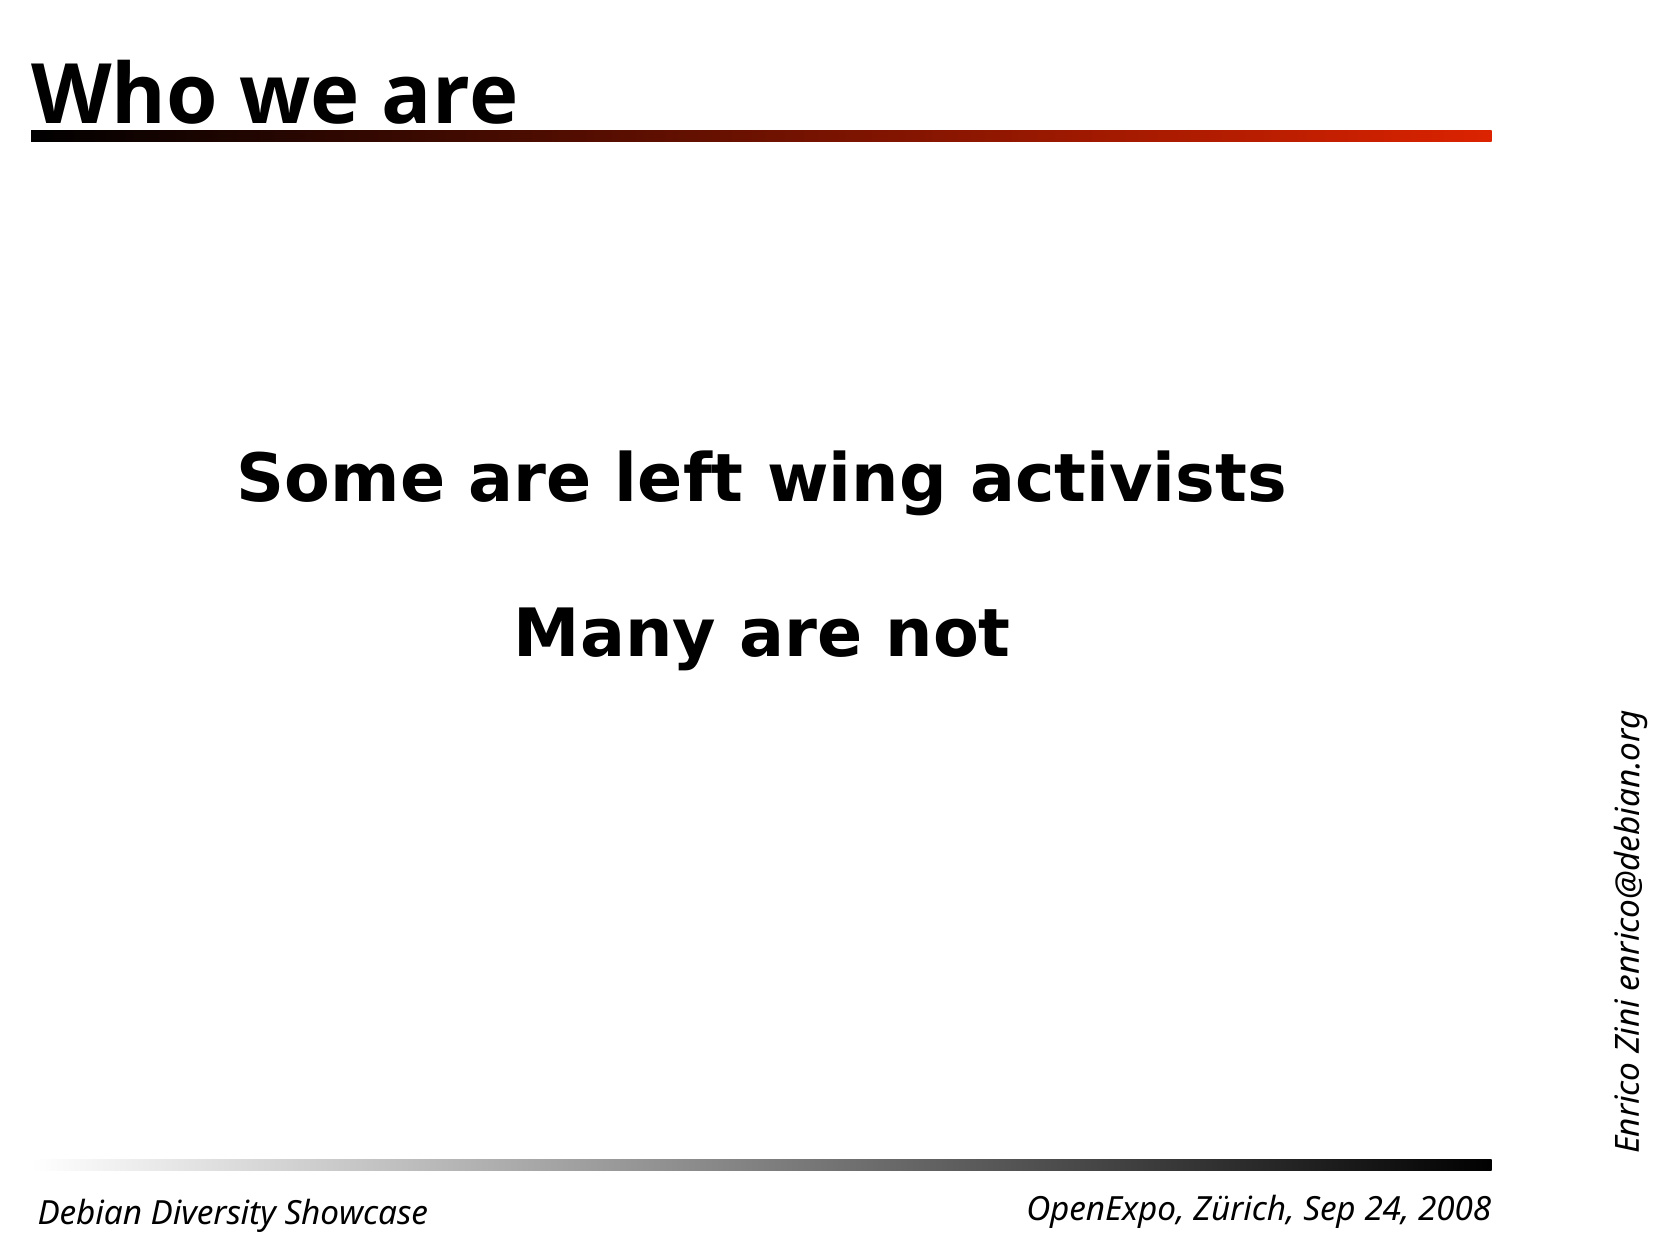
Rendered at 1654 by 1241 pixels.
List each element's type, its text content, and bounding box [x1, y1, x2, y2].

text_box Who we are [31, 34, 1438, 168]
text_box Some are left wing activists Many are not [30, 439, 1495, 673]
